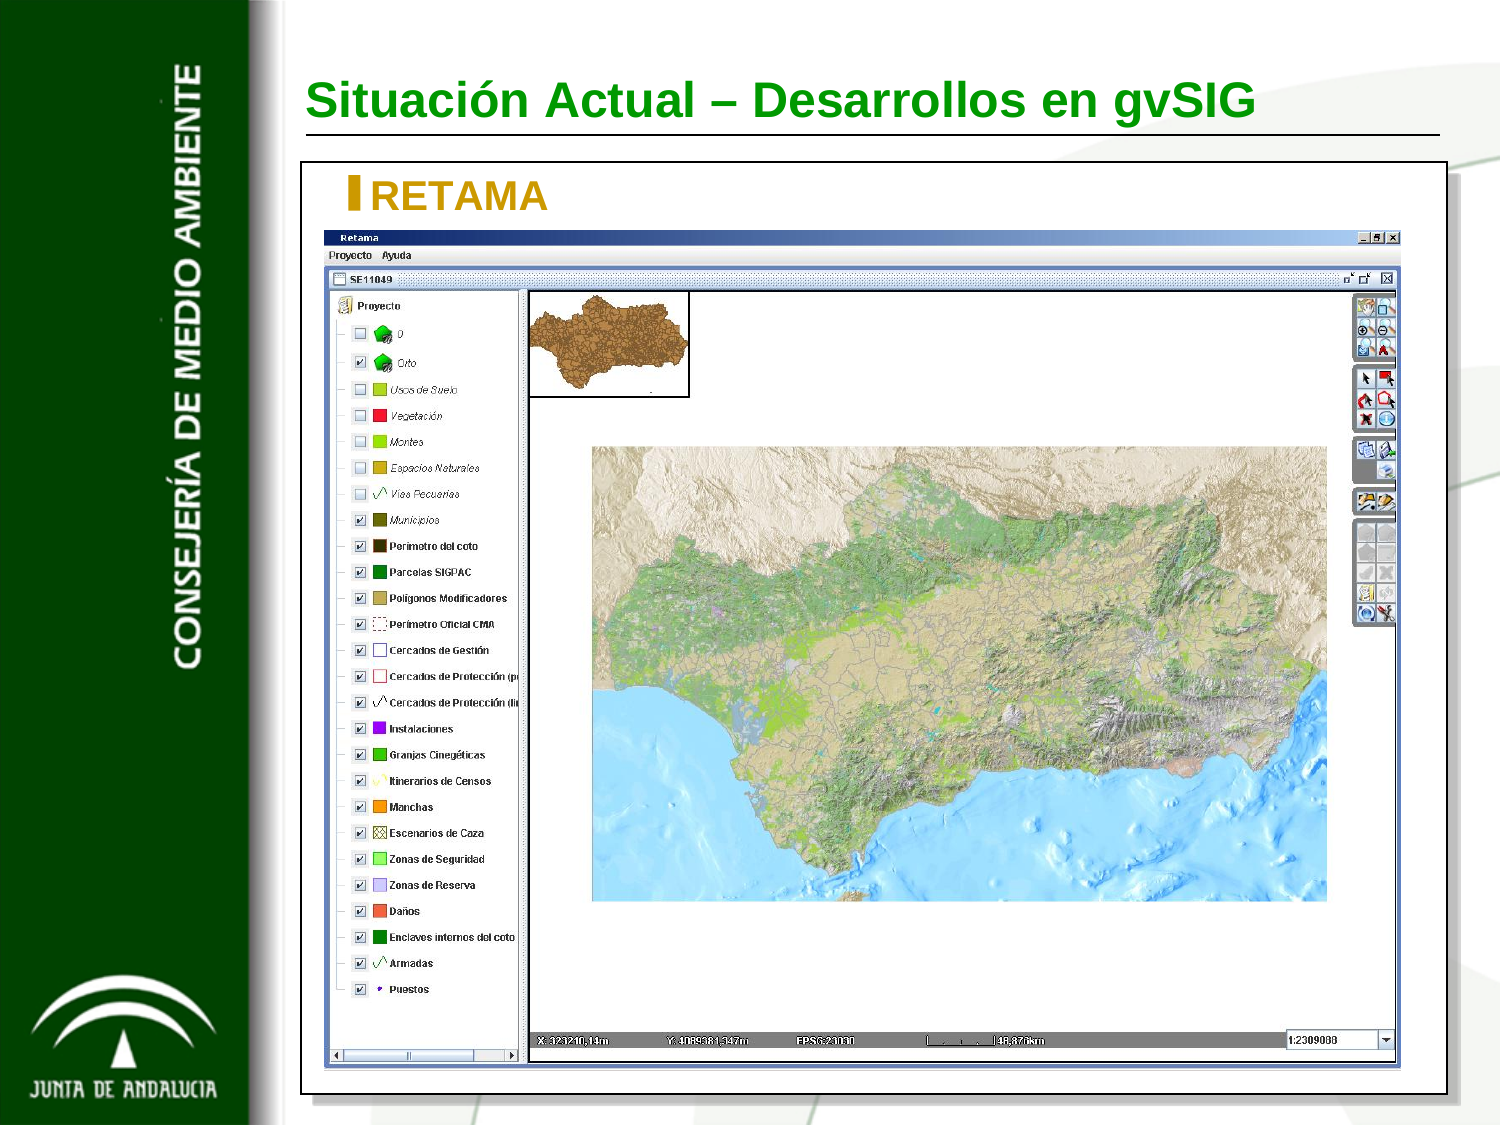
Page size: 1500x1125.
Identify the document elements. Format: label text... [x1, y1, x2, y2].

text_box [301, 162, 1447, 1094]
picture [0, 0, 1500, 1125]
text_box Situación Actual – Desarrollos en gvSIG [290, 54, 1472, 140]
text_box RETAMA [355, 160, 1329, 230]
